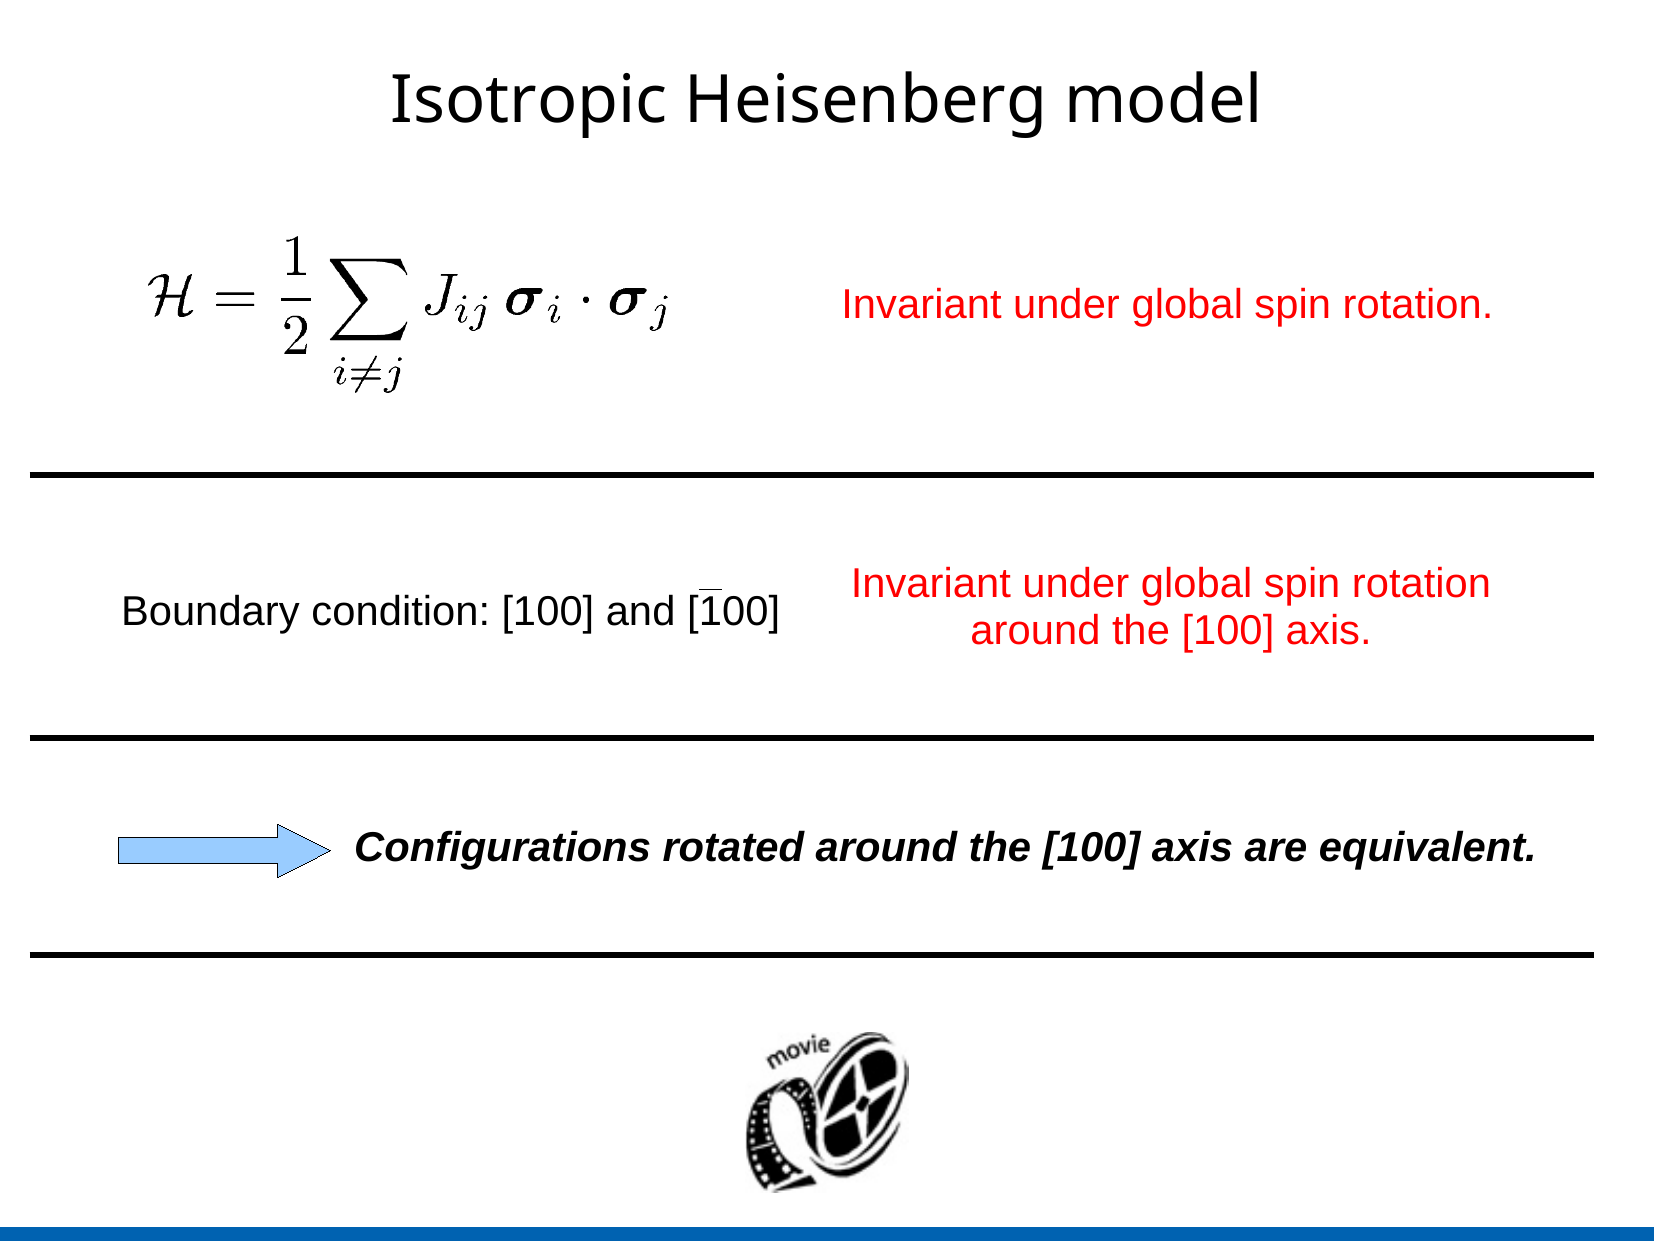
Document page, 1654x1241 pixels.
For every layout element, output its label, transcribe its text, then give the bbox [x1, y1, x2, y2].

text_box [118, 824, 331, 878]
picture [142, 228, 680, 398]
title Isotropic Heisenberg model [121, 45, 1534, 148]
text_box Invariant under global spin rotation. [826, 273, 1509, 335]
text_box Invariant under global spin rotation around the [100] axis. [835, 552, 1507, 661]
text_box Configurations rotated around the [100] axis are equivalent. [339, 815, 1553, 878]
text_box Boundary condition: [100] and [100] [106, 580, 795, 642]
picture [745, 1032, 909, 1193]
